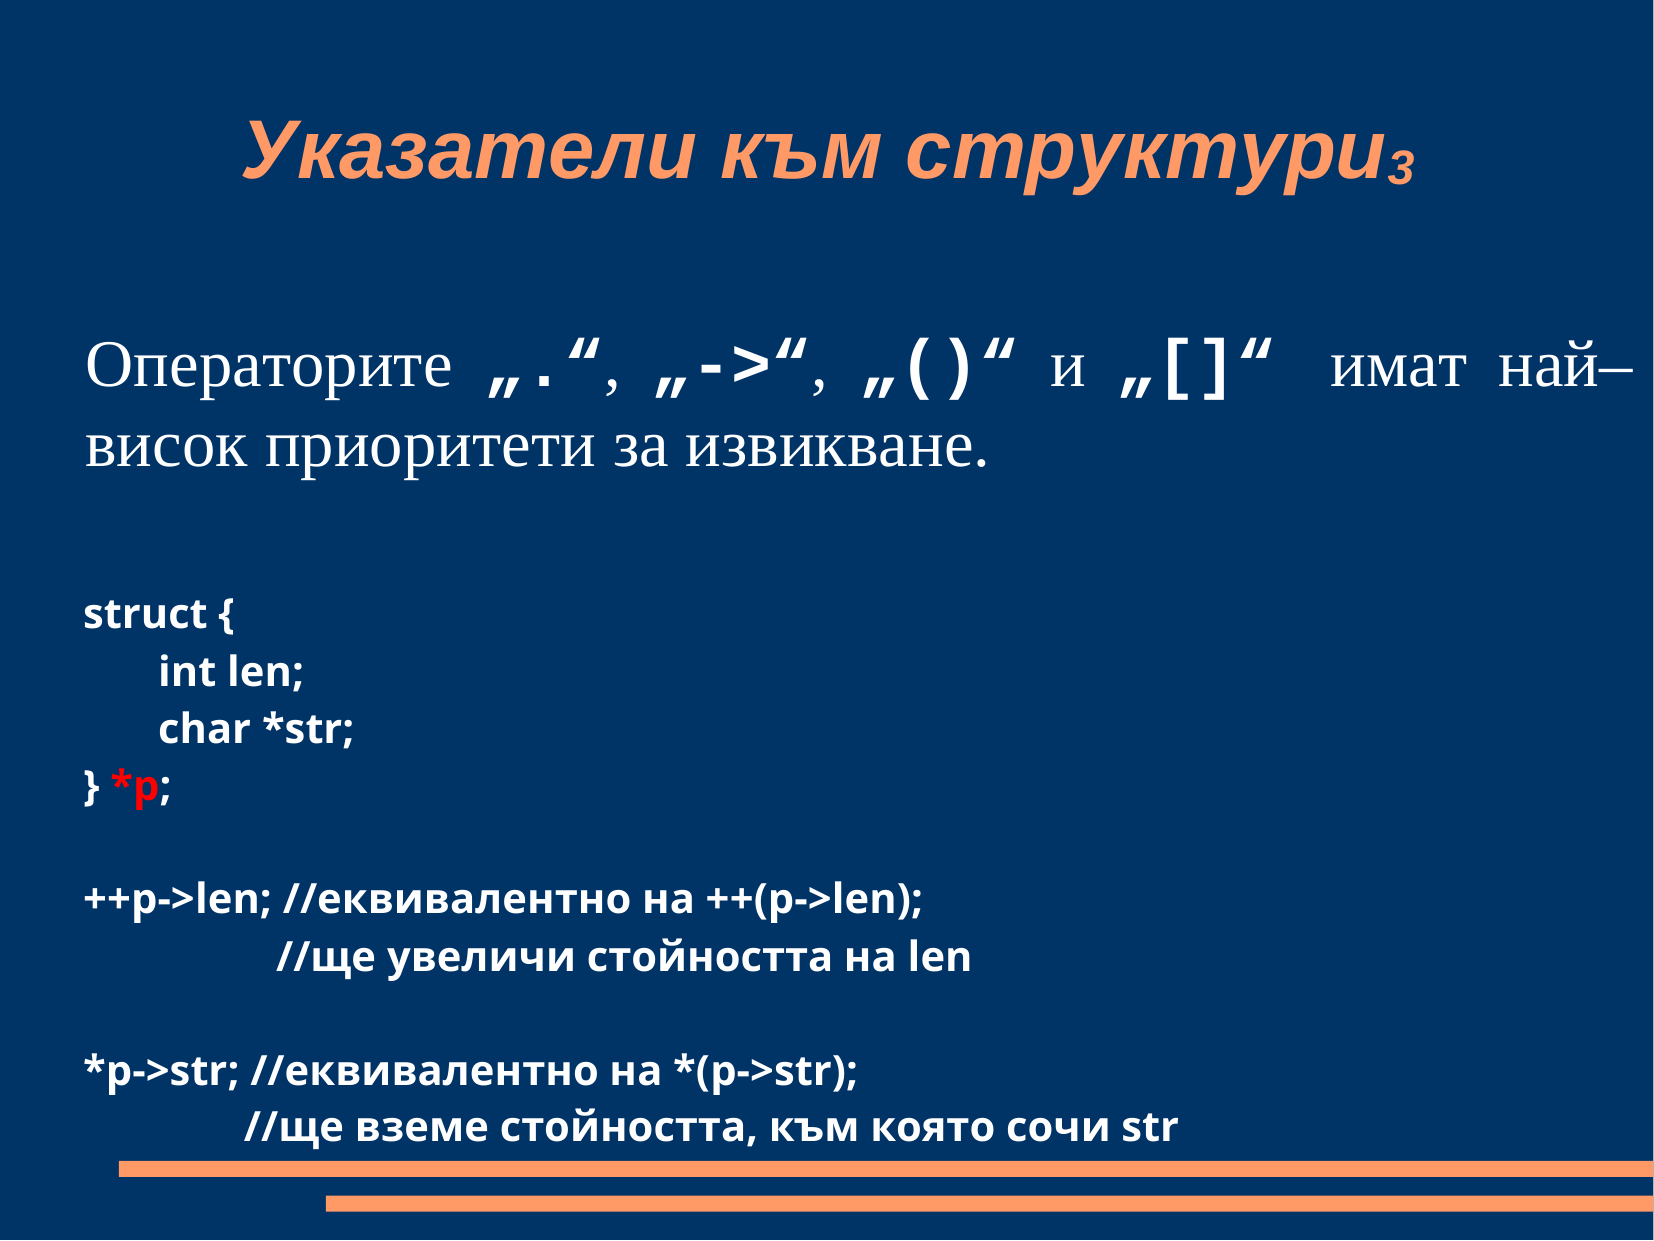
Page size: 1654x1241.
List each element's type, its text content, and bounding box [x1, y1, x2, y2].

title Указатели към структури3 [121, 46, 1534, 254]
subtitle Операторите „.“, „->“, „()“ и „[]“ имат най–висок приоритети за извикване. [85, 280, 1634, 528]
text_box struct { int len; char *str; } *p; ++p->len; //еквивалентно на ++(p->len); //ще увеличи стойността на len *p->str; //еквивалентно на *(p->str); //ще вземе стойността, към която сочи str [68, 576, 1648, 1067]
